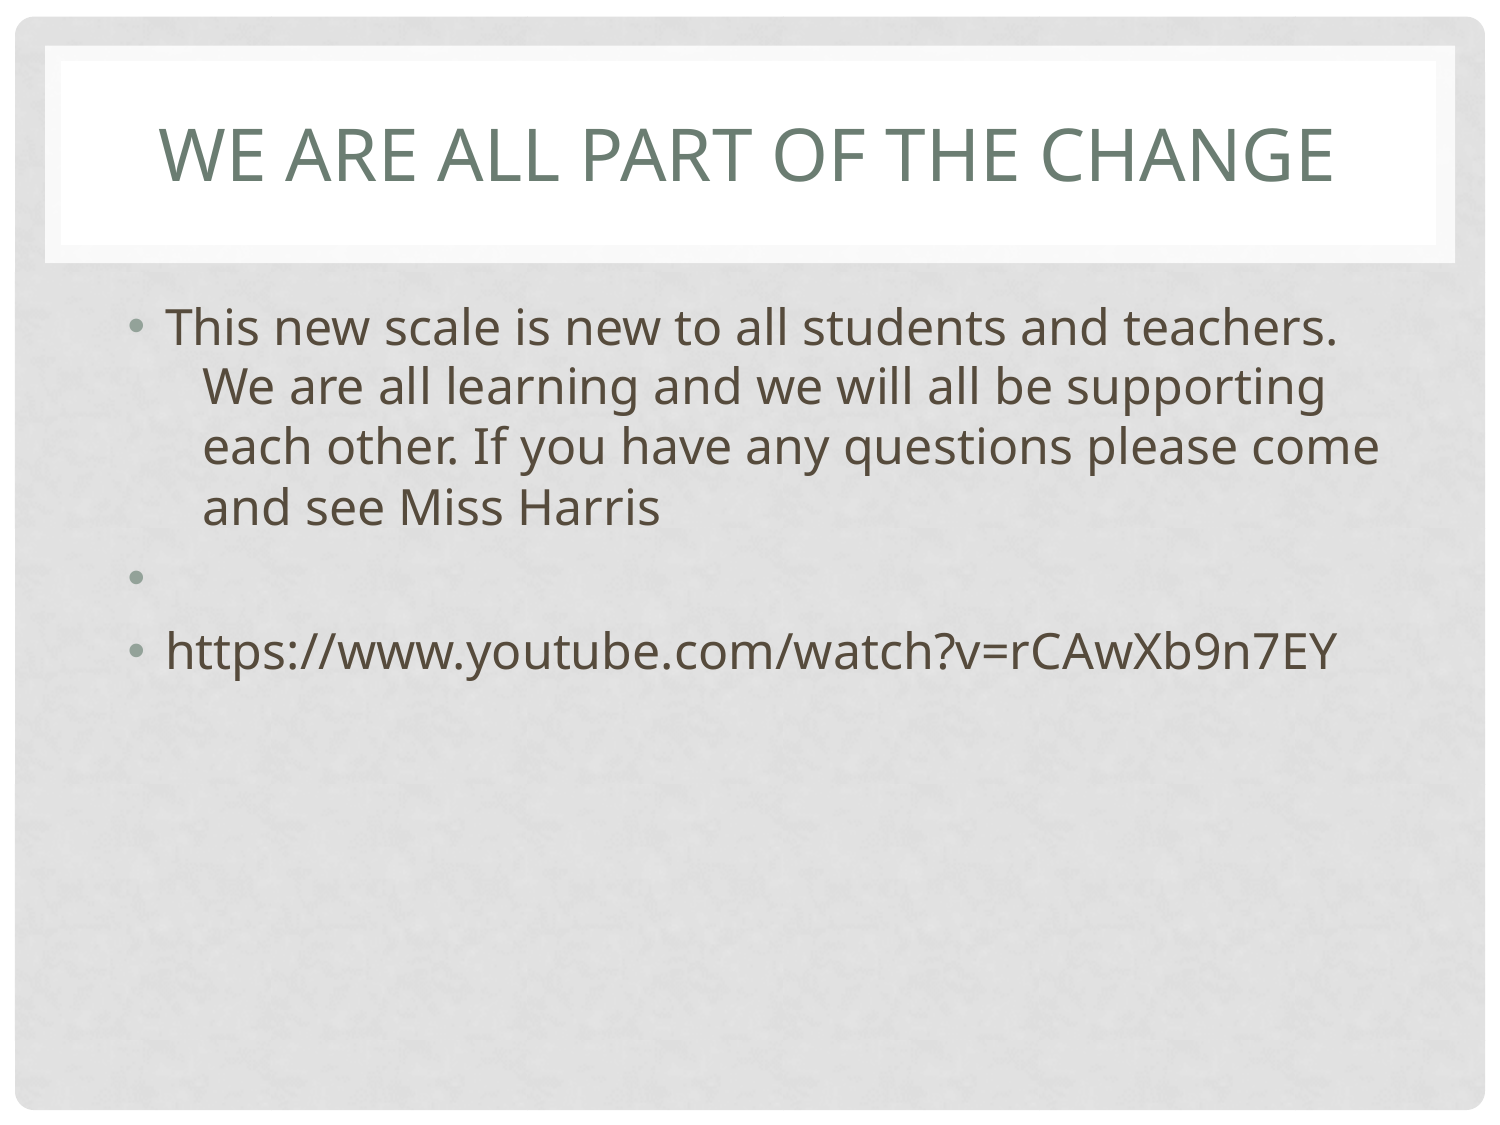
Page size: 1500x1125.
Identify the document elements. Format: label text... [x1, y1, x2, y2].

list This new scale is new to all students and teachers. We are all learning and we will all be supporting each other. If you have any questions please come and see Miss Harris https://www.youtube.com/watch?v=rCAwXb9n7EY [75, 287, 1426, 1005]
title We are all part of the change [69, 66, 1426, 238]
